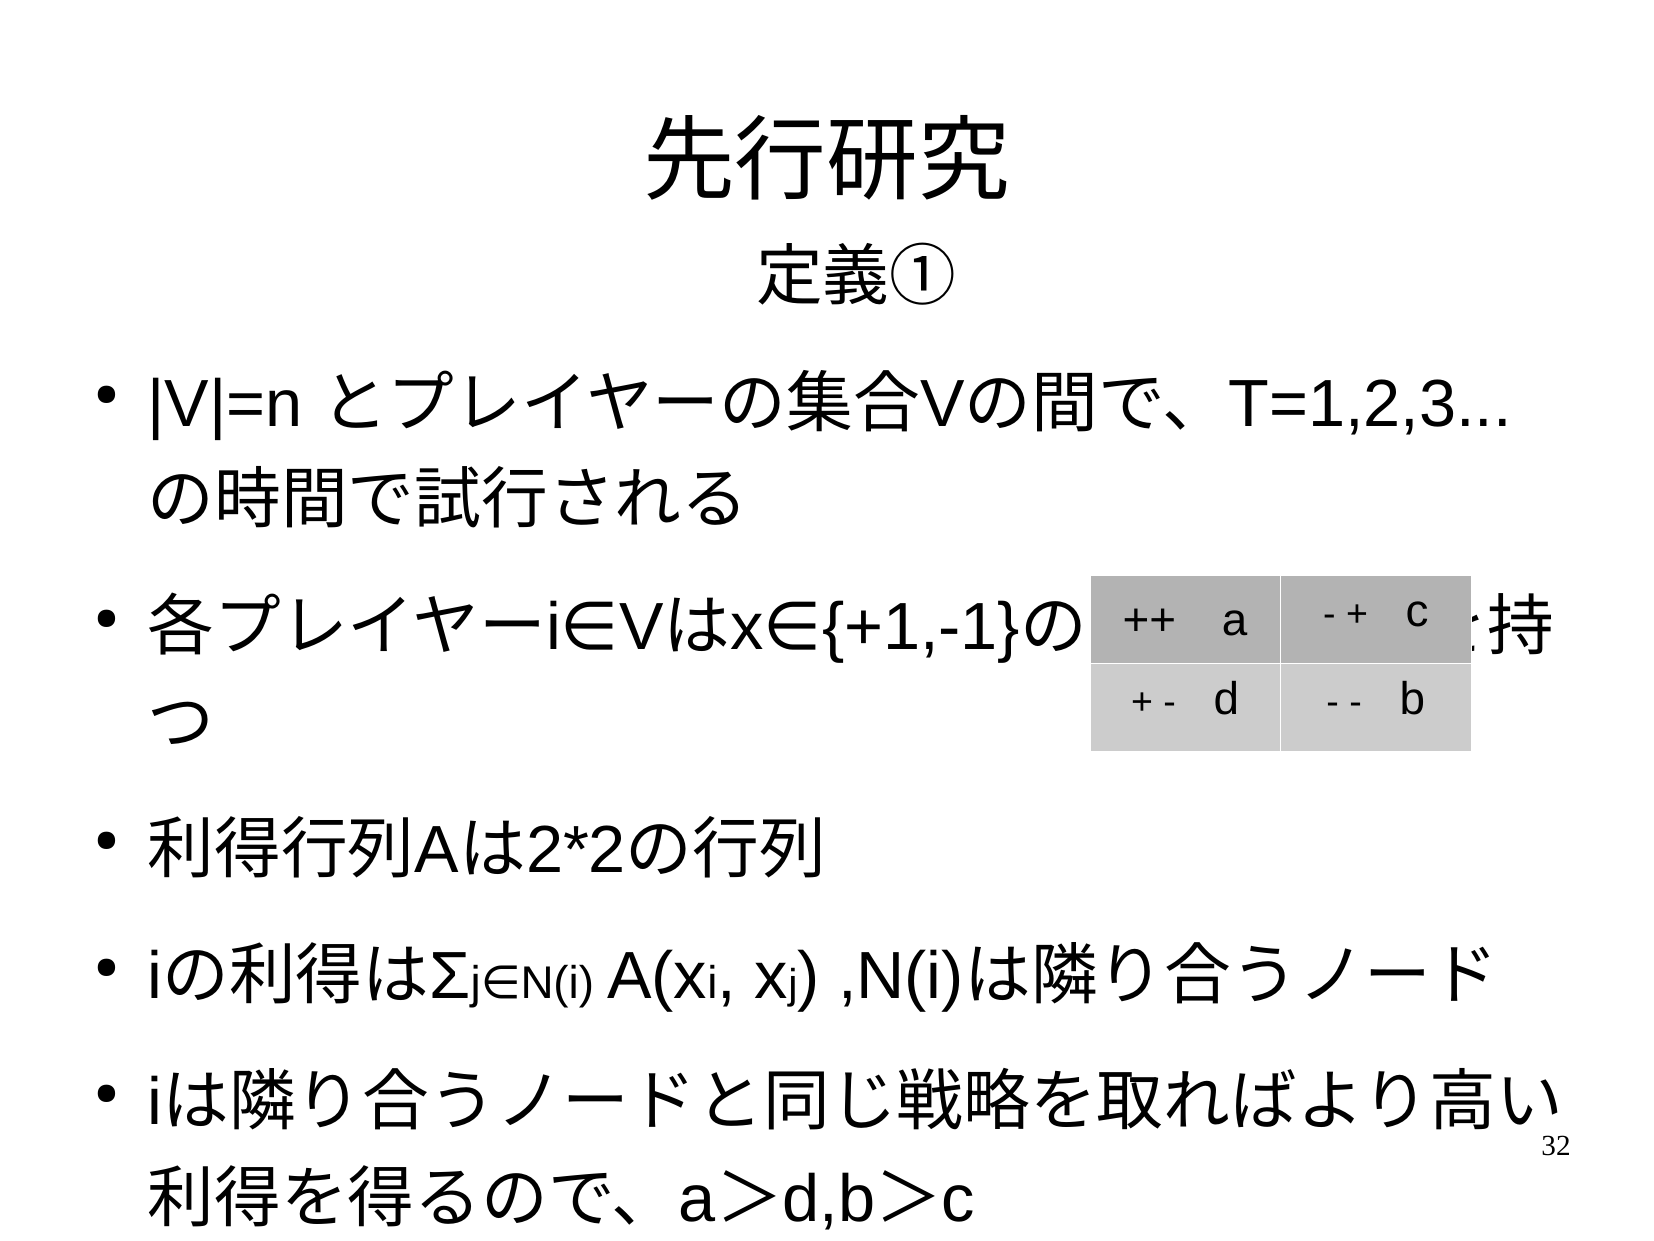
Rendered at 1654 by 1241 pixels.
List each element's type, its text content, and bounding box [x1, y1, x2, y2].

list 定義① |V|=n とプレイヤーの集合Vの間で、T=1,2,3...の時間で試行される 各プレイヤーi∈Vはx∈{+1,-1}の二つの戦略を持つ 利得行列Aは2*2の行列 iの利得はΣj∈N(i) A(xi, xj) ,N(i)は隣り合うノード iは隣り合うノードと同じ戦略を取ればより高い利得を得るので、a＞d,b＞c (a-d)|N+(i)| ≧ (b-c)|N-(i)| の場合iは+1であり、それ以外の場合は-1 [76, 222, 1565, 1226]
table_cell - - b [1281, 664, 1471, 751]
table_header ++ a [1091, 576, 1280, 663]
table_cell + - d [1091, 664, 1280, 751]
title 先行研究 [82, 49, 1571, 257]
table_header - + c [1281, 576, 1471, 663]
